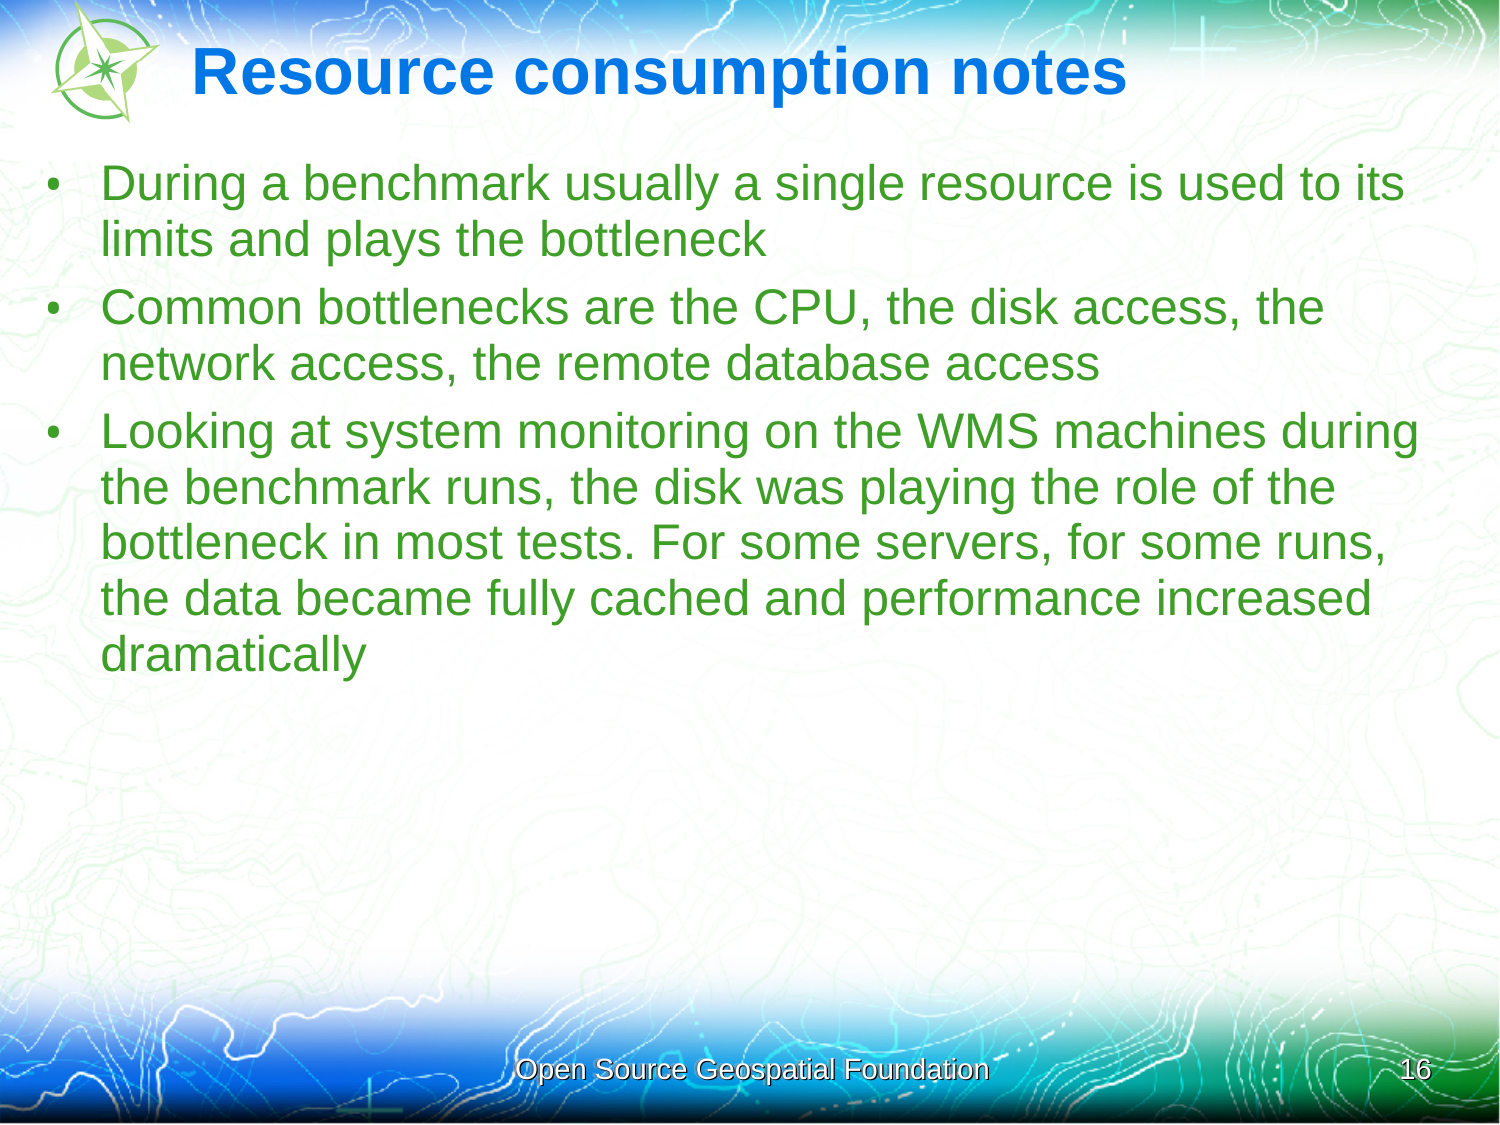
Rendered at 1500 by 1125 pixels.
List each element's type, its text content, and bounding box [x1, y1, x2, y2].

picture [0, 0, 1500, 1125]
list During a benchmark usually a single resource is used to its limits and plays the bottleneck Common bottlenecks are the CPU, the disk access, the network access, the remote database access Looking at system monitoring on the WMS machines during the benchmark runs, the disk was playing the role of the bottleneck in most tests. For some servers, for some runs, the data became fully cached and performance increased dramatically [29, 147, 1477, 891]
title Resource consumption notes [177, 20, 1477, 122]
